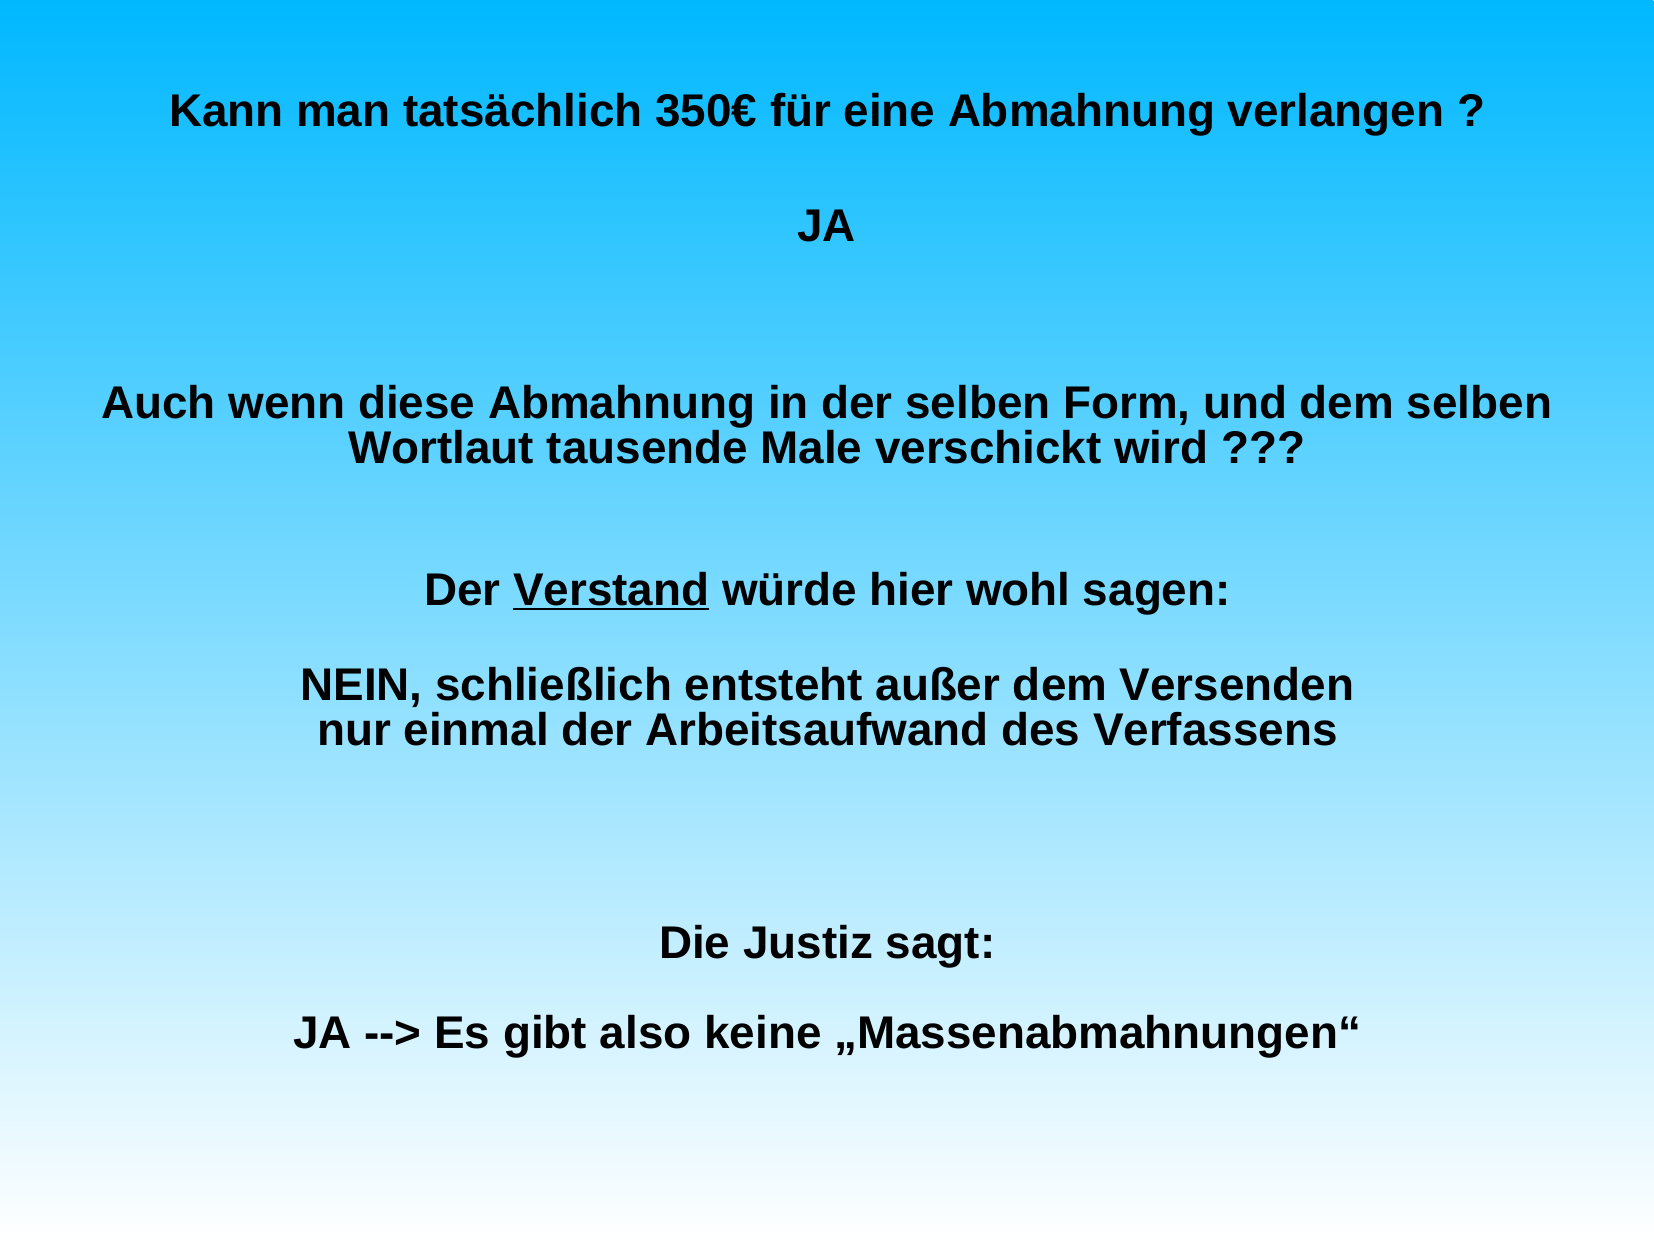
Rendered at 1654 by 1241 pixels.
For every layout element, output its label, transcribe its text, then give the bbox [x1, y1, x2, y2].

text_box JA [782, 198, 872, 266]
text_box Die Justiz sagt: JA --> Es gibt also keine „Massenabmahnungen“ [278, 915, 1375, 1088]
text_box Kann man tatsächlich 350€ für eine Abmahnung verlangen ? [154, 83, 1499, 152]
text_box Der Verstand würde hier wohl sagen: NEIN, schließlich entsteht außer dem Versenden nur einmal der Arbeitsaufwand des Verfassens [285, 561, 1368, 786]
text_box Auch wenn diese Abmahnung in der selben Form, und dem selben Wortlaut tausende Male verschickt wird ??? [86, 375, 1567, 495]
